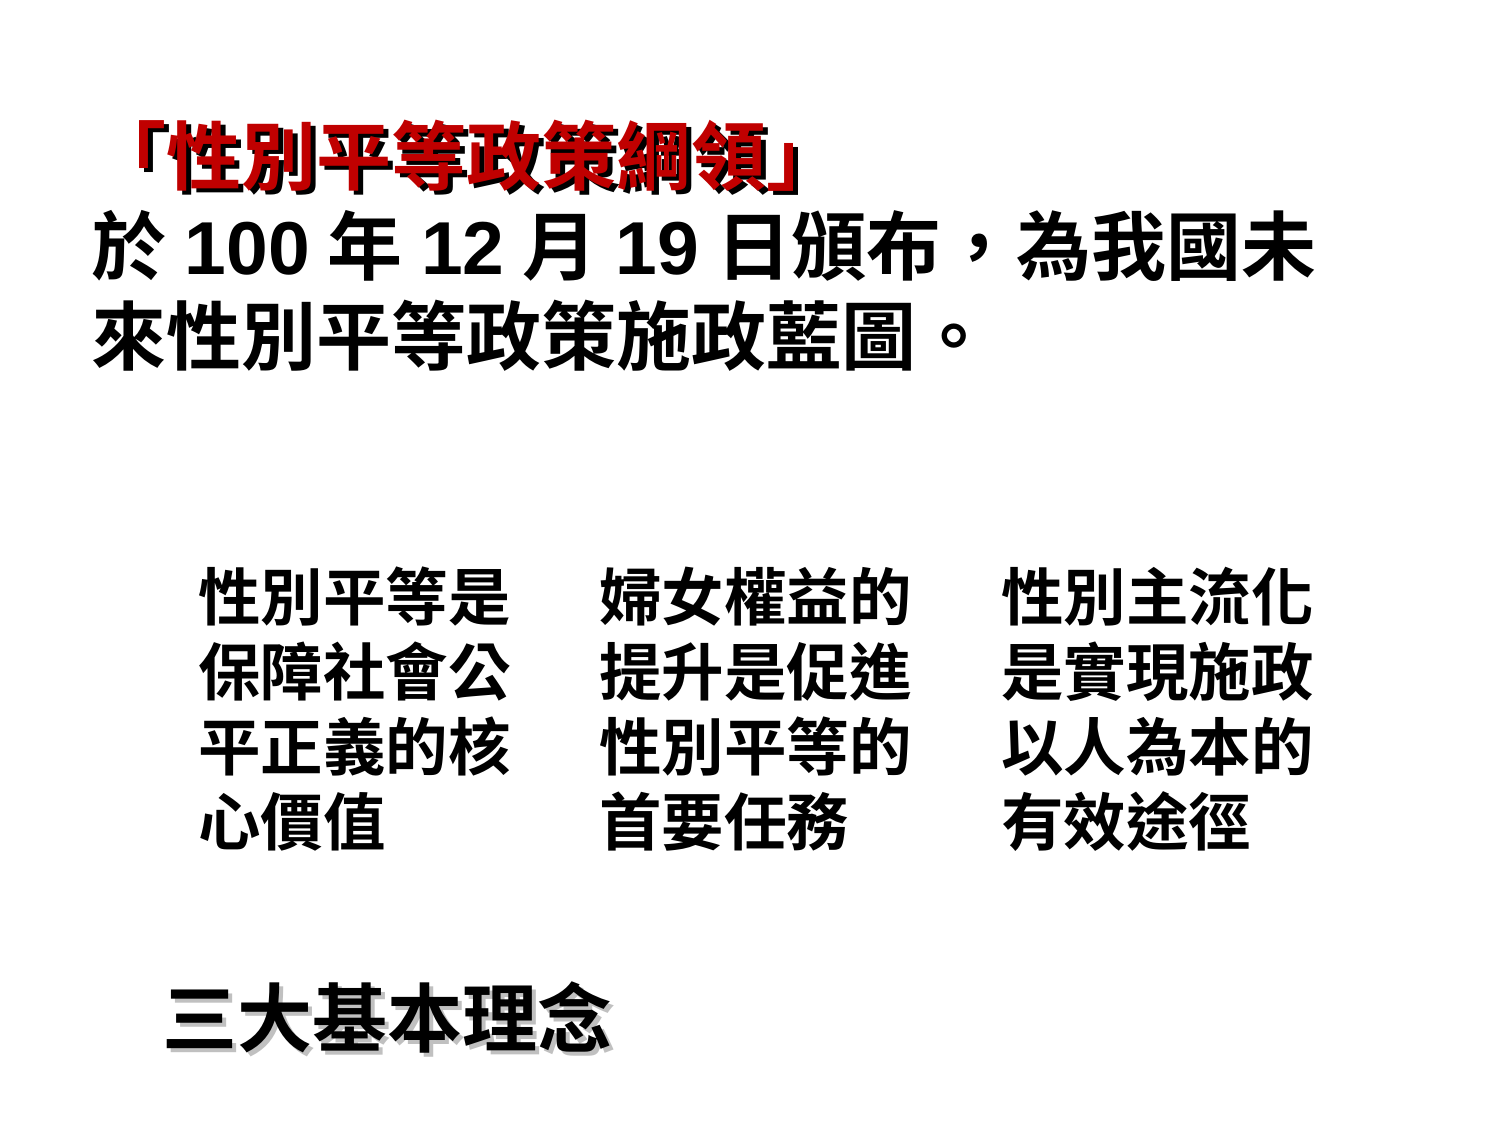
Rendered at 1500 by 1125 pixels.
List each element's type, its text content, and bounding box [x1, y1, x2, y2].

text_box 性別平等是 保障社會公 平正義的核 心價值 [183, 551, 526, 866]
text_box [76, 940, 1447, 1095]
text_box 「性別平等政策綱領」 於100年12月19日頒布，為我國未來性別平等政策施政藍圖。 [77, 102, 1364, 387]
text_box 三大基本理念 [148, 964, 1388, 1069]
text_box 婦女權益的 提升是促進 性別平等的 首要任務 [585, 551, 927, 866]
text_box 性別主流化 是實現施政 以人為本的 有效途徑 [986, 551, 1329, 866]
